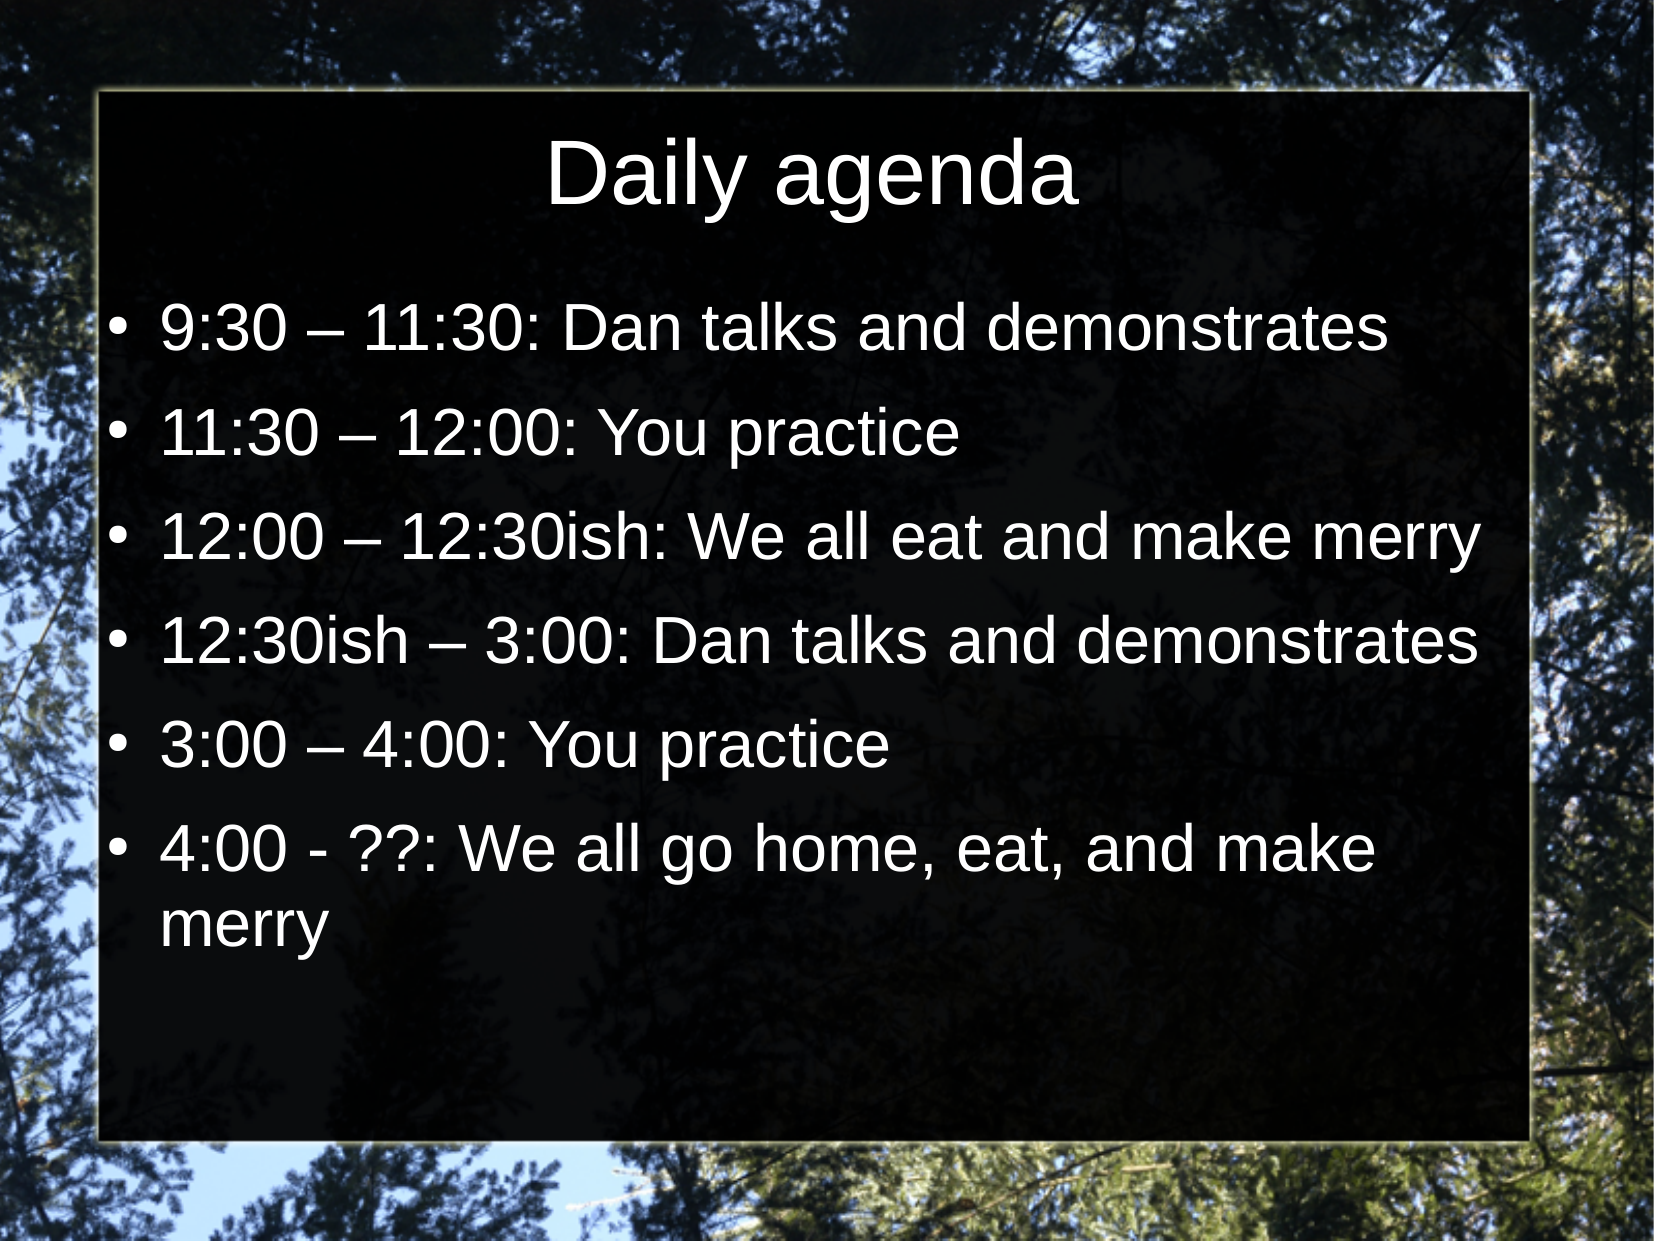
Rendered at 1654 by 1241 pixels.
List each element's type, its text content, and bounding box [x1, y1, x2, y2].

list 9:30 – 11:30: Dan talks and demonstrates 11:30 – 12:00: You practice 12:00 – 12:30ish: We all eat and make merry 12:30ish – 3:00: Dan talks and demonstrates 3:00 – 4:00: You practice 4:00 - ??: We all go home, eat, and make merry [88, 290, 1536, 1094]
title Daily agenda [88, 95, 1536, 250]
picture [0, 0, 1654, 1241]
